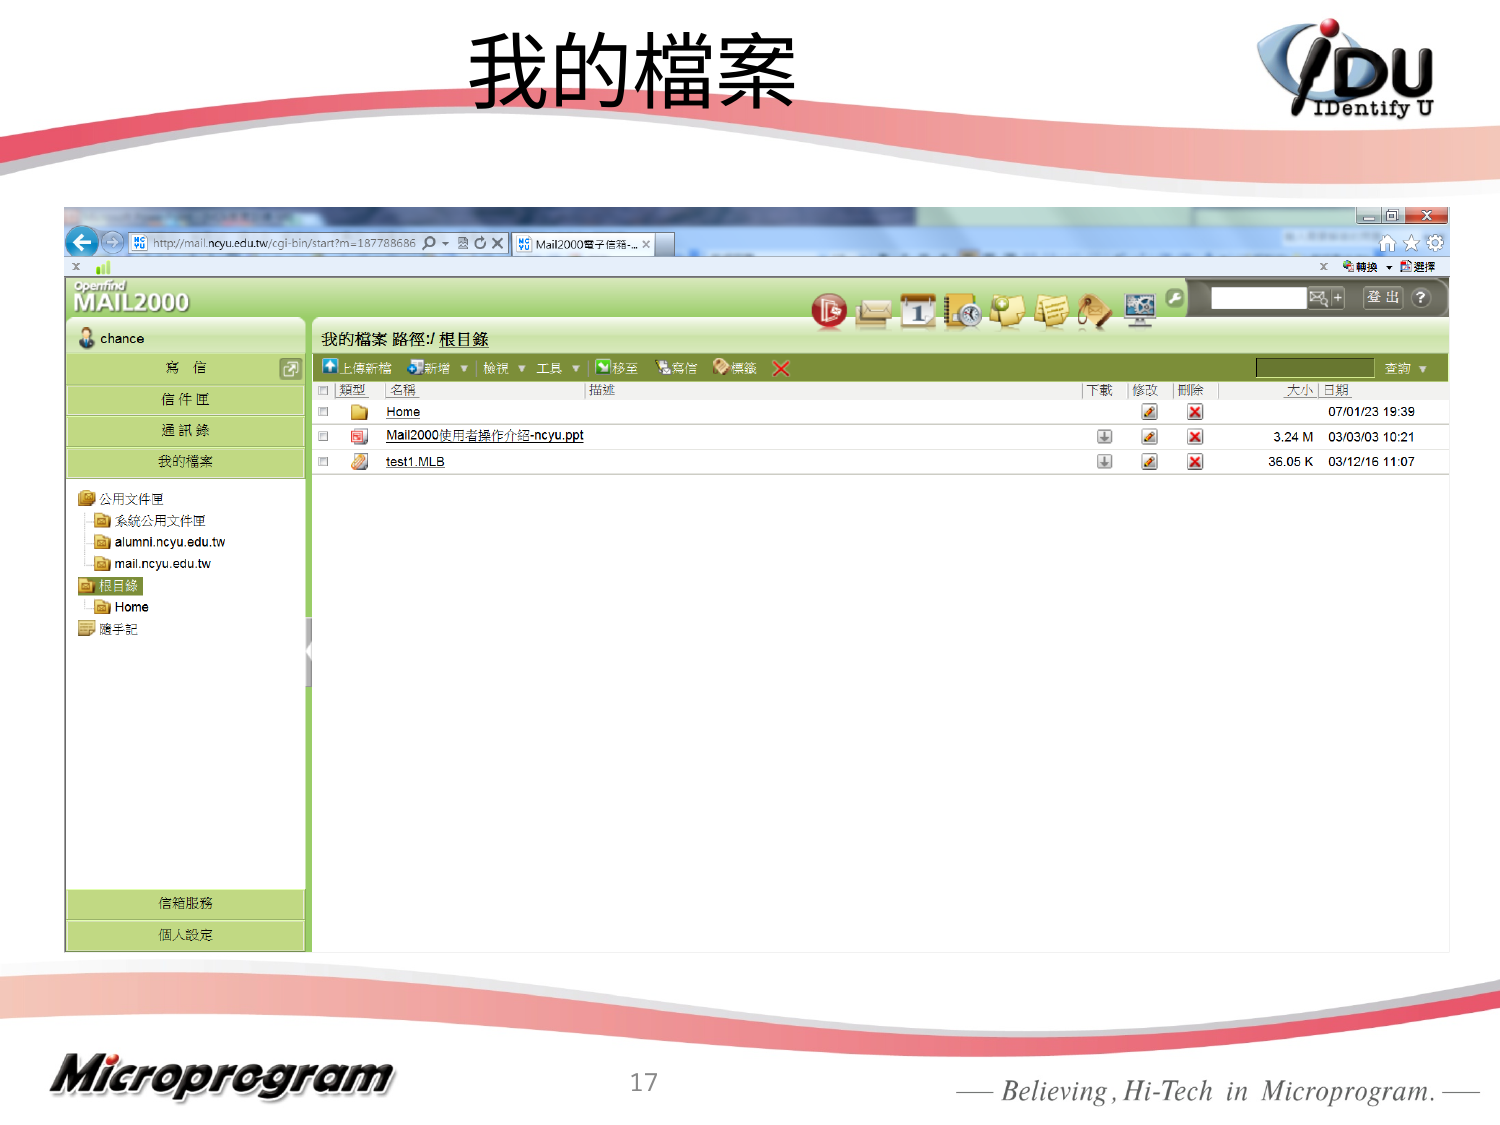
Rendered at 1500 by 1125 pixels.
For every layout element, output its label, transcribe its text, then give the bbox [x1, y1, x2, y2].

picture [64, 208, 1450, 953]
title 我的檔案 [35, 11, 1231, 118]
text_box [468, 1053, 819, 1114]
